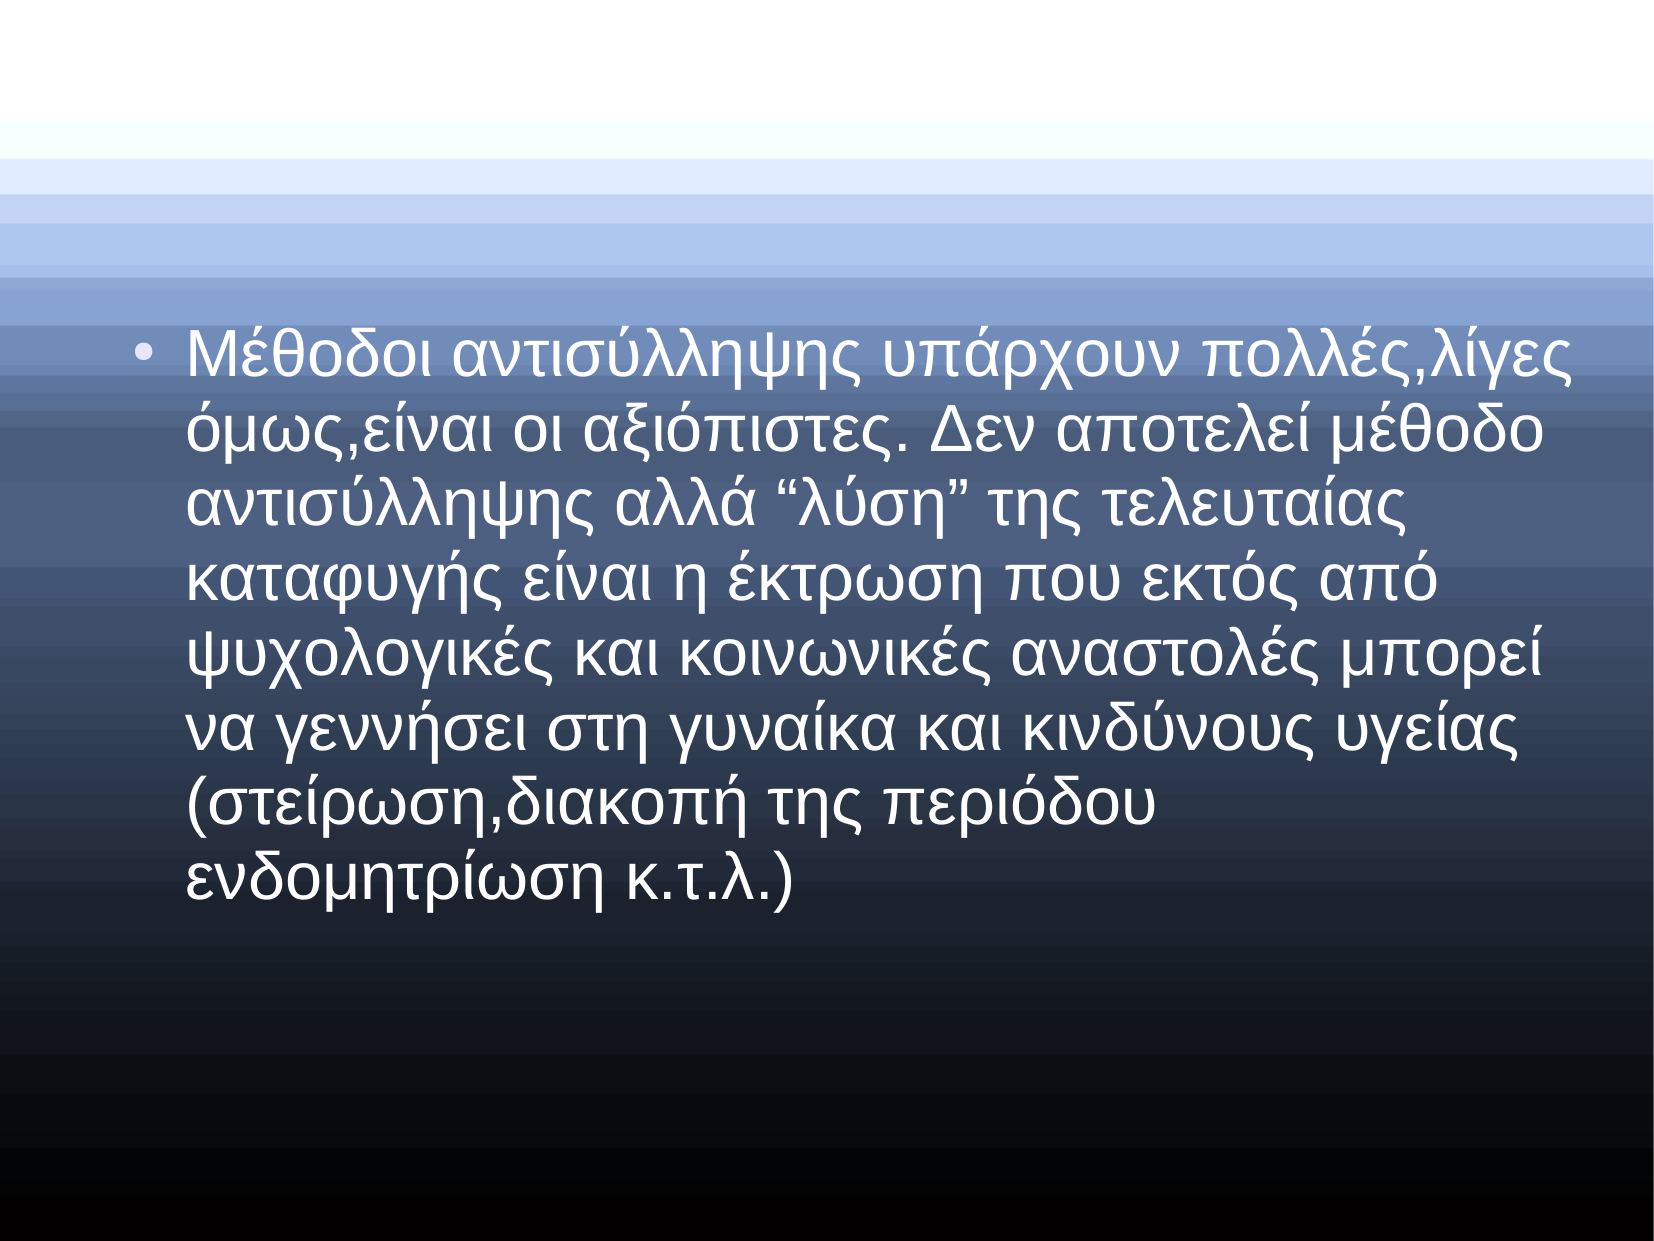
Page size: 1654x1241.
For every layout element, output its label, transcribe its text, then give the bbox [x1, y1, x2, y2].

list Μέθοδοι αντισύλληψης υπάρχουν πολλές,λίγες όμως,είναι οι αξιόπιστες. Δεν αποτελεί μέθοδο αντισύλληψης αλλά “λύση” της τελευταίας καταφυγής είναι η έκτρωση που εκτός από ψυχολογικές και κοινωνικές αναστολές μπορεί να γεννήσει στη γυναίκα και κινδύνους υγείας (στείρωση,διακοπή της περιόδου ενδομητρίωση κ.τ.λ.) [114, 315, 1591, 995]
picture [0, 0, 1654, 1241]
